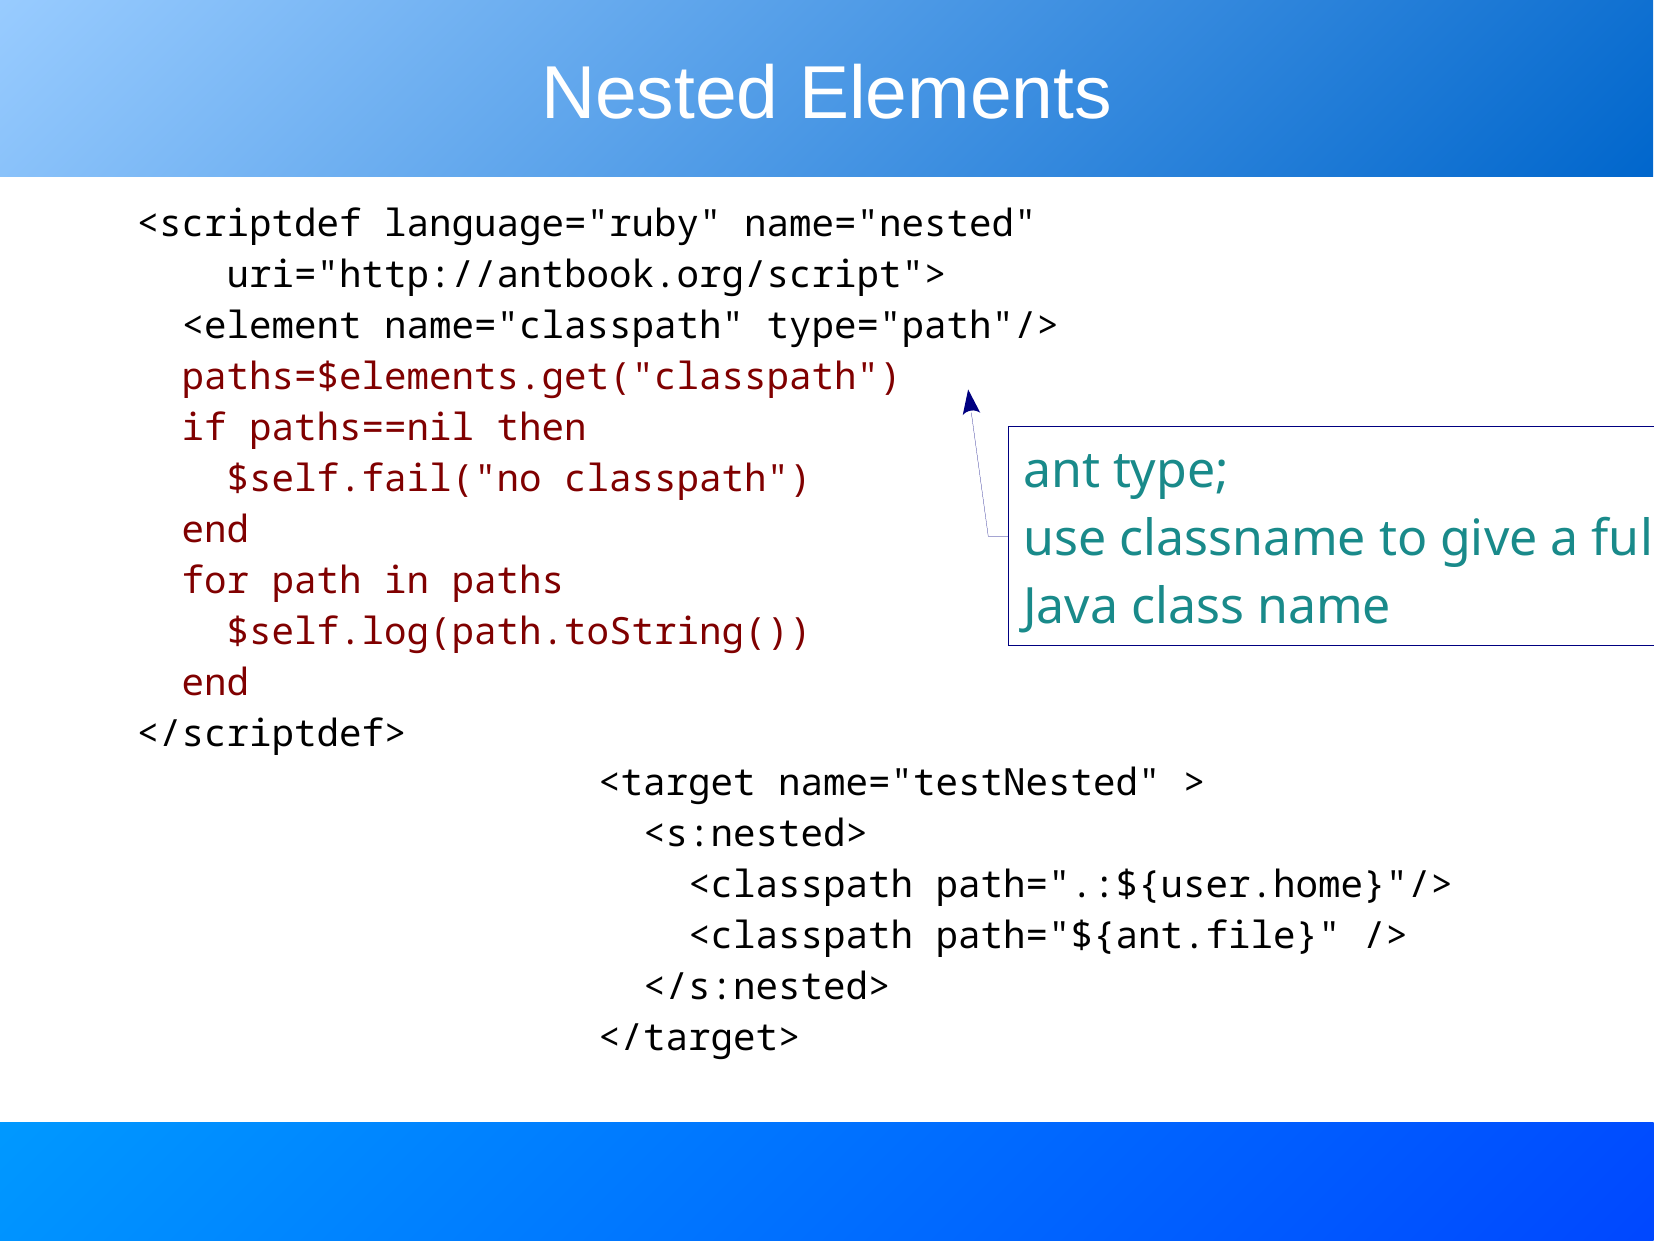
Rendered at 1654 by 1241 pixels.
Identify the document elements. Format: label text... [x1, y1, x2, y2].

title Nested Elements [82, 22, 1571, 163]
text_box <scriptdef language="ruby" name="nested" uri="http://antbook.org/script"> <element name="classpath" type="path"/> paths=$elements.get("classpath") if paths==nil then $self.fail("no classpath") end for path in paths $self.log(path.toString()) end </scriptdef> [121, 263, 1569, 691]
text_box ant type; use classname to give a full Java class name [1008, 426, 1654, 646]
text_box <target name="testNested" > <s:nested> <classpath path=".:${user.home}"/> <classpath path="${ant.file}" /> </s:nested> </target> [583, 746, 1631, 1071]
